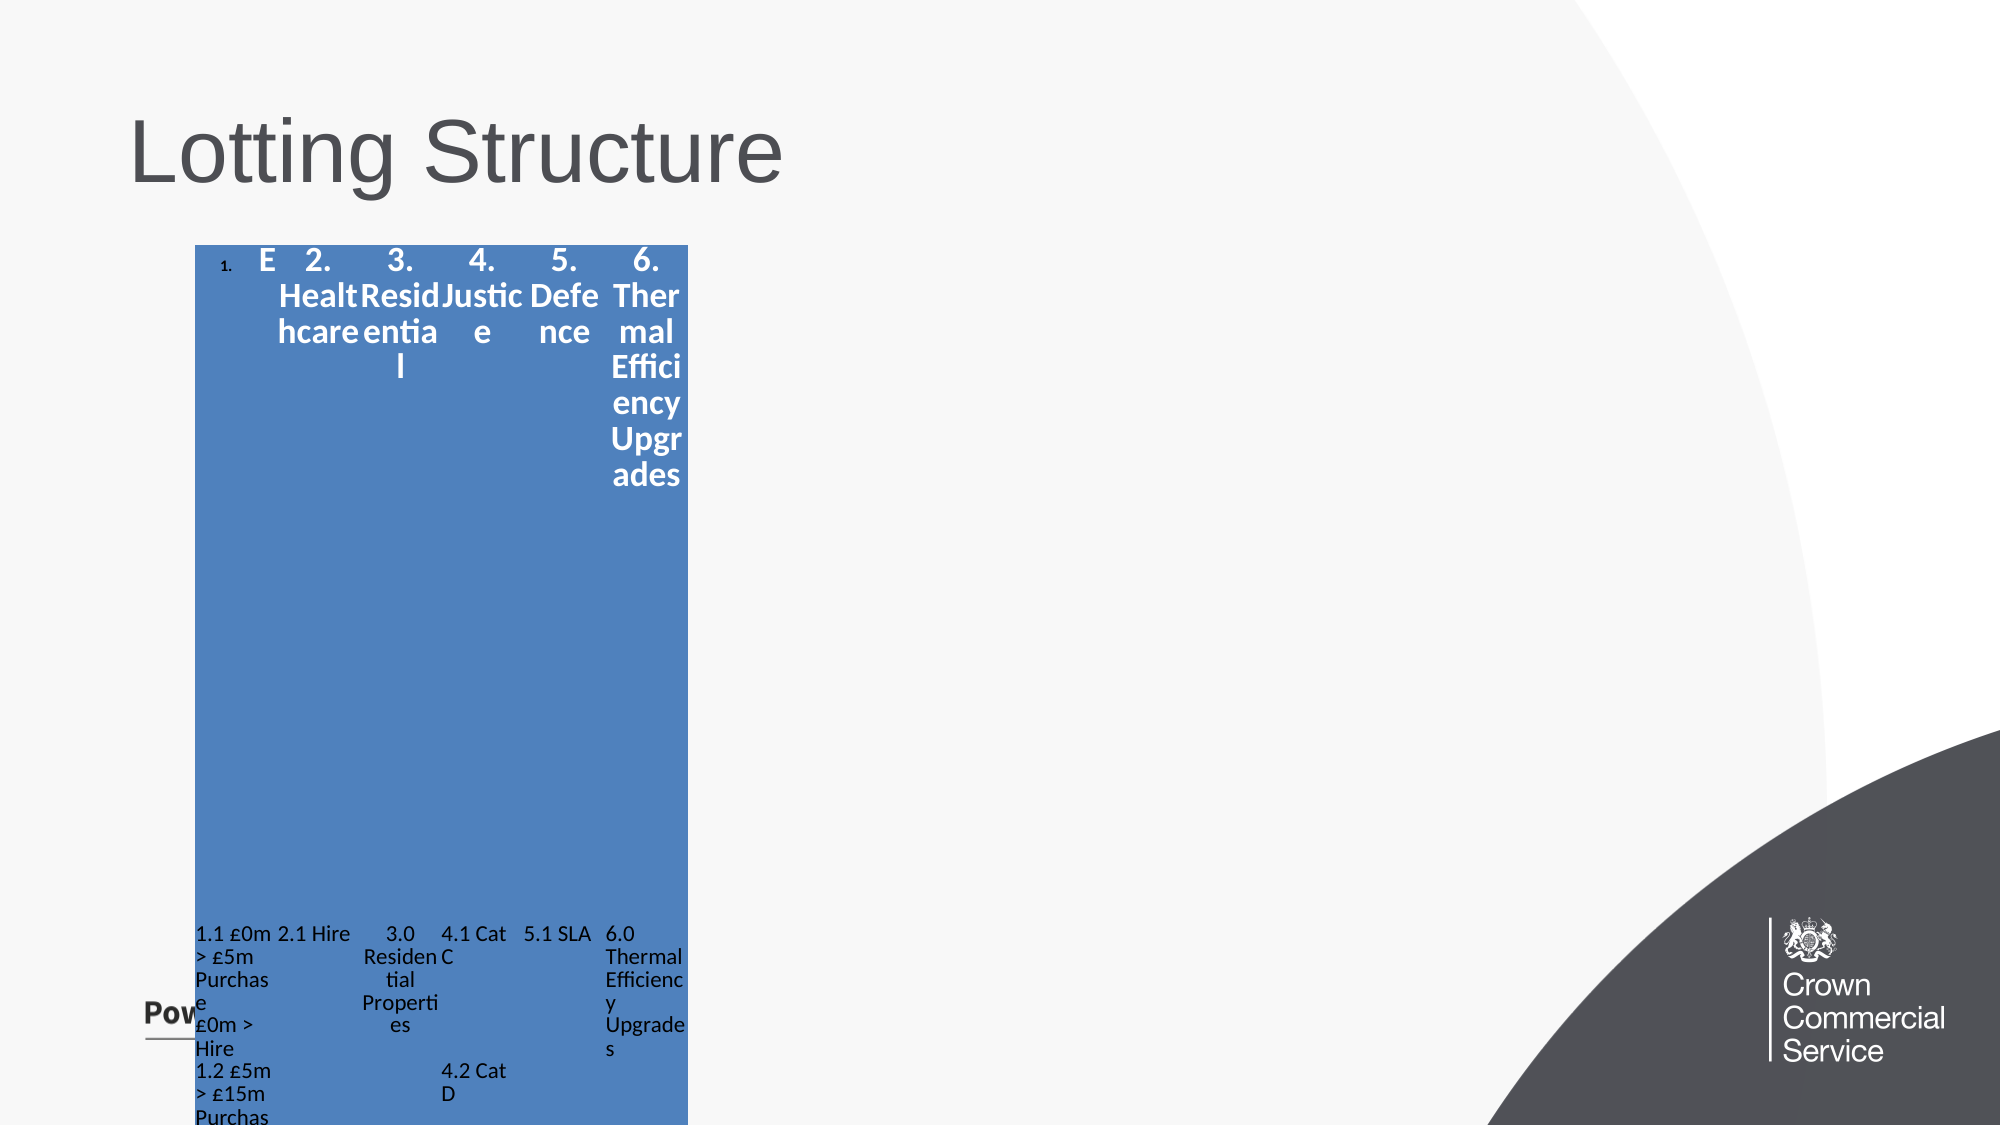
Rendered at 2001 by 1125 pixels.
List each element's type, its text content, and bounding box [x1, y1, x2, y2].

table_header 4. Justice [442, 245, 524, 924]
table_header 6. Thermal Efficiency Upgrades [606, 245, 688, 924]
title Lotting Structure [128, 92, 1922, 232]
table_cell 3.0 Residential Properties [360, 924, 442, 1125]
table_cell 4.2 Cat D [442, 1062, 524, 1125]
table_cell 1.2 £5m > £15m Purchase [195, 1062, 278, 1125]
table_cell 1.1 £0m > £5m Purchase £0m > Hire [195, 924, 278, 1062]
table_cell 2.1 Hire [278, 924, 360, 1125]
table_header 3. Residential [360, 245, 442, 924]
table_header 2. Healthcare [278, 245, 360, 924]
table_header Education & General [195, 245, 278, 924]
table_cell 6.0 Thermal Efficiency Upgrades [606, 924, 688, 1125]
table_header 5. Defence [524, 245, 606, 924]
table_cell 5.1 SLA [524, 924, 606, 1125]
table_cell 4.1 Cat C [442, 924, 524, 1062]
